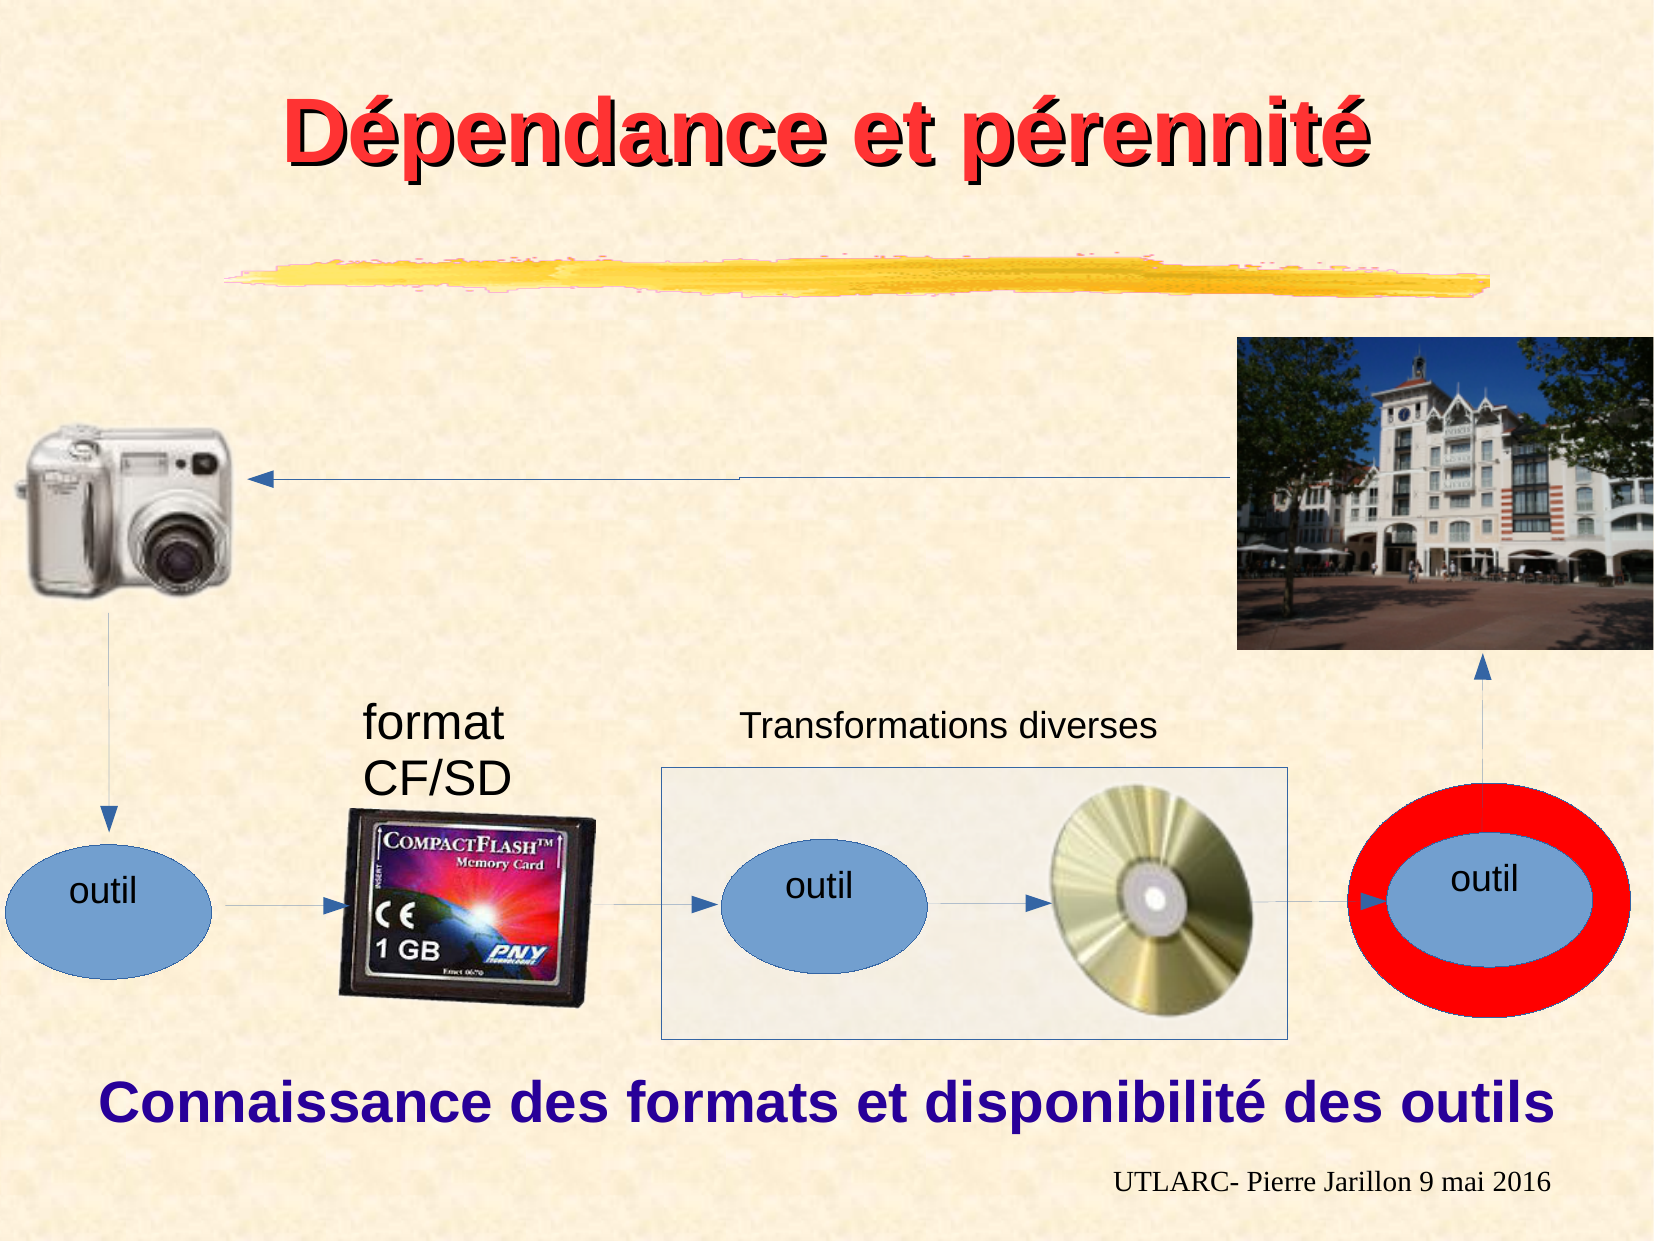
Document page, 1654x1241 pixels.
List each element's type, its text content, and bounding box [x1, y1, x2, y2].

text_box [1347, 783, 1631, 1018]
text_box Connaissance des formats et disponibilité des outils [83, 1062, 1572, 1143]
text_box outil [1435, 850, 1557, 935]
text_box format CF/SD [348, 686, 636, 814]
text_box [5, 844, 212, 980]
picture [0, 0, 1654, 1241]
text_box Transformations diverses [661, 696, 1264, 754]
title Dépendance et pérennité [82, 49, 1571, 213]
text_box outil [770, 857, 892, 942]
text_box outil [54, 862, 176, 947]
text_box [661, 767, 1288, 1040]
